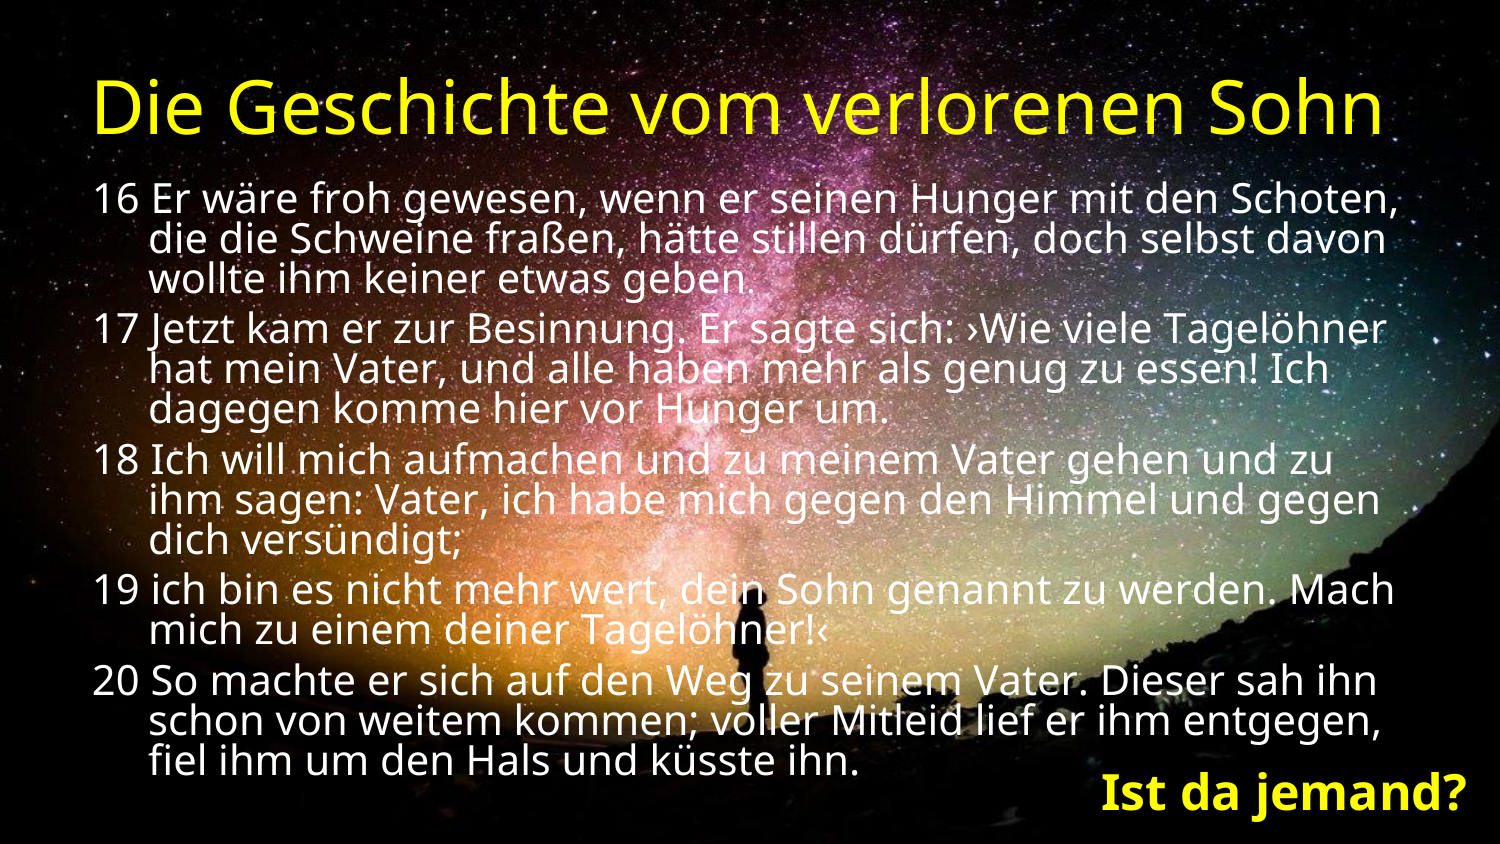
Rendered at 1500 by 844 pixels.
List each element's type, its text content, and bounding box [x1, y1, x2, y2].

title Die Geschichte vom verlorenen Sohn [75, 33, 1471, 175]
text_box Ist da jemand? [1021, 752, 1483, 829]
list 16 Er wäre froh gewesen, wenn er seinen Hunger mit den Schoten, die die Schweine fraßen, hätte stillen dürfen, doch selbst davon wollte ihm keiner etwas geben. 17 Jetzt kam er zur Besinnung. Er sagte sich: ›Wie viele Tagelöhner hat mein Vater, und alle haben mehr als genug zu essen! Ich dagegen komme hier vor Hunger um. 18 Ich will mich aufmachen und zu meinem Vater gehen und zu ihm sagen: Vater, ich habe mich gegen den Himmel und gegen dich versündigt; 19 ich bin es nicht mehr wert, dein Sohn genannt zu werden. Mach mich zu einem deiner Tagelöhner!‹ 20 So machte er sich auf den Weg zu seinem Vater. Dieser sah ihn schon von weitem kommen; voller Mitleid lief er ihm entgegen, fiel ihm um den Hals und küsste ihn. [76, 173, 1427, 800]
picture [0, 0, 1500, 844]
